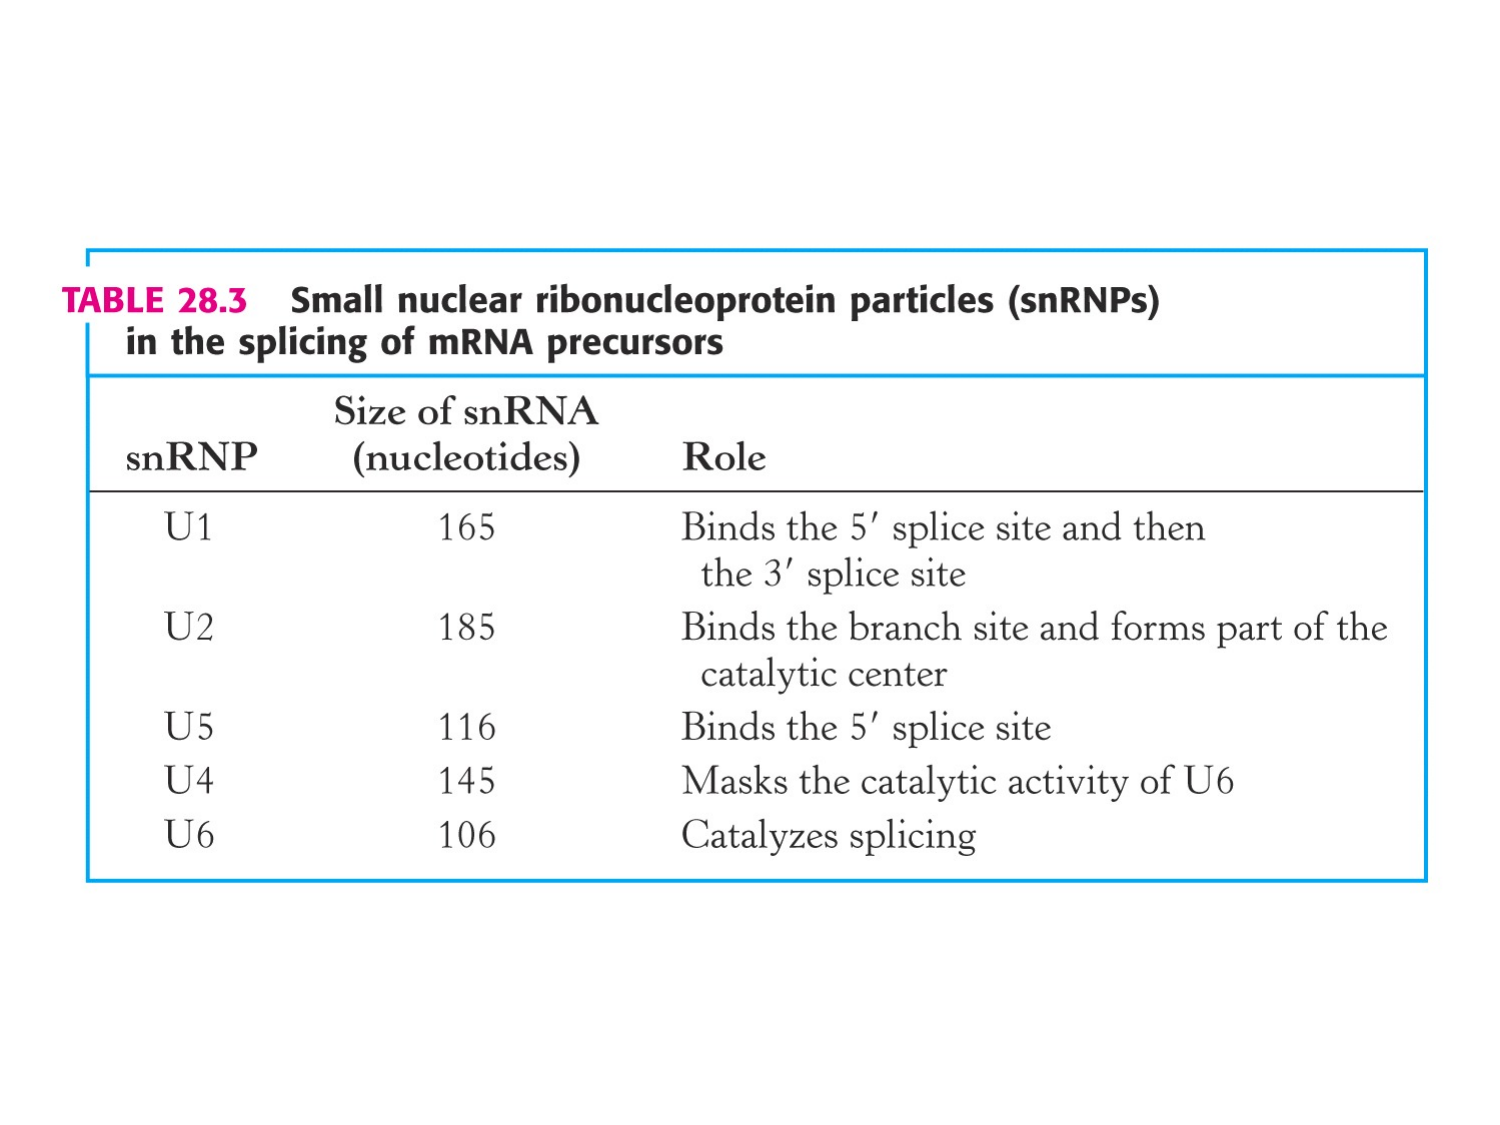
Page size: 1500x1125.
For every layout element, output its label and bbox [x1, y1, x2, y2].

picture [49, 220, 1450, 905]
